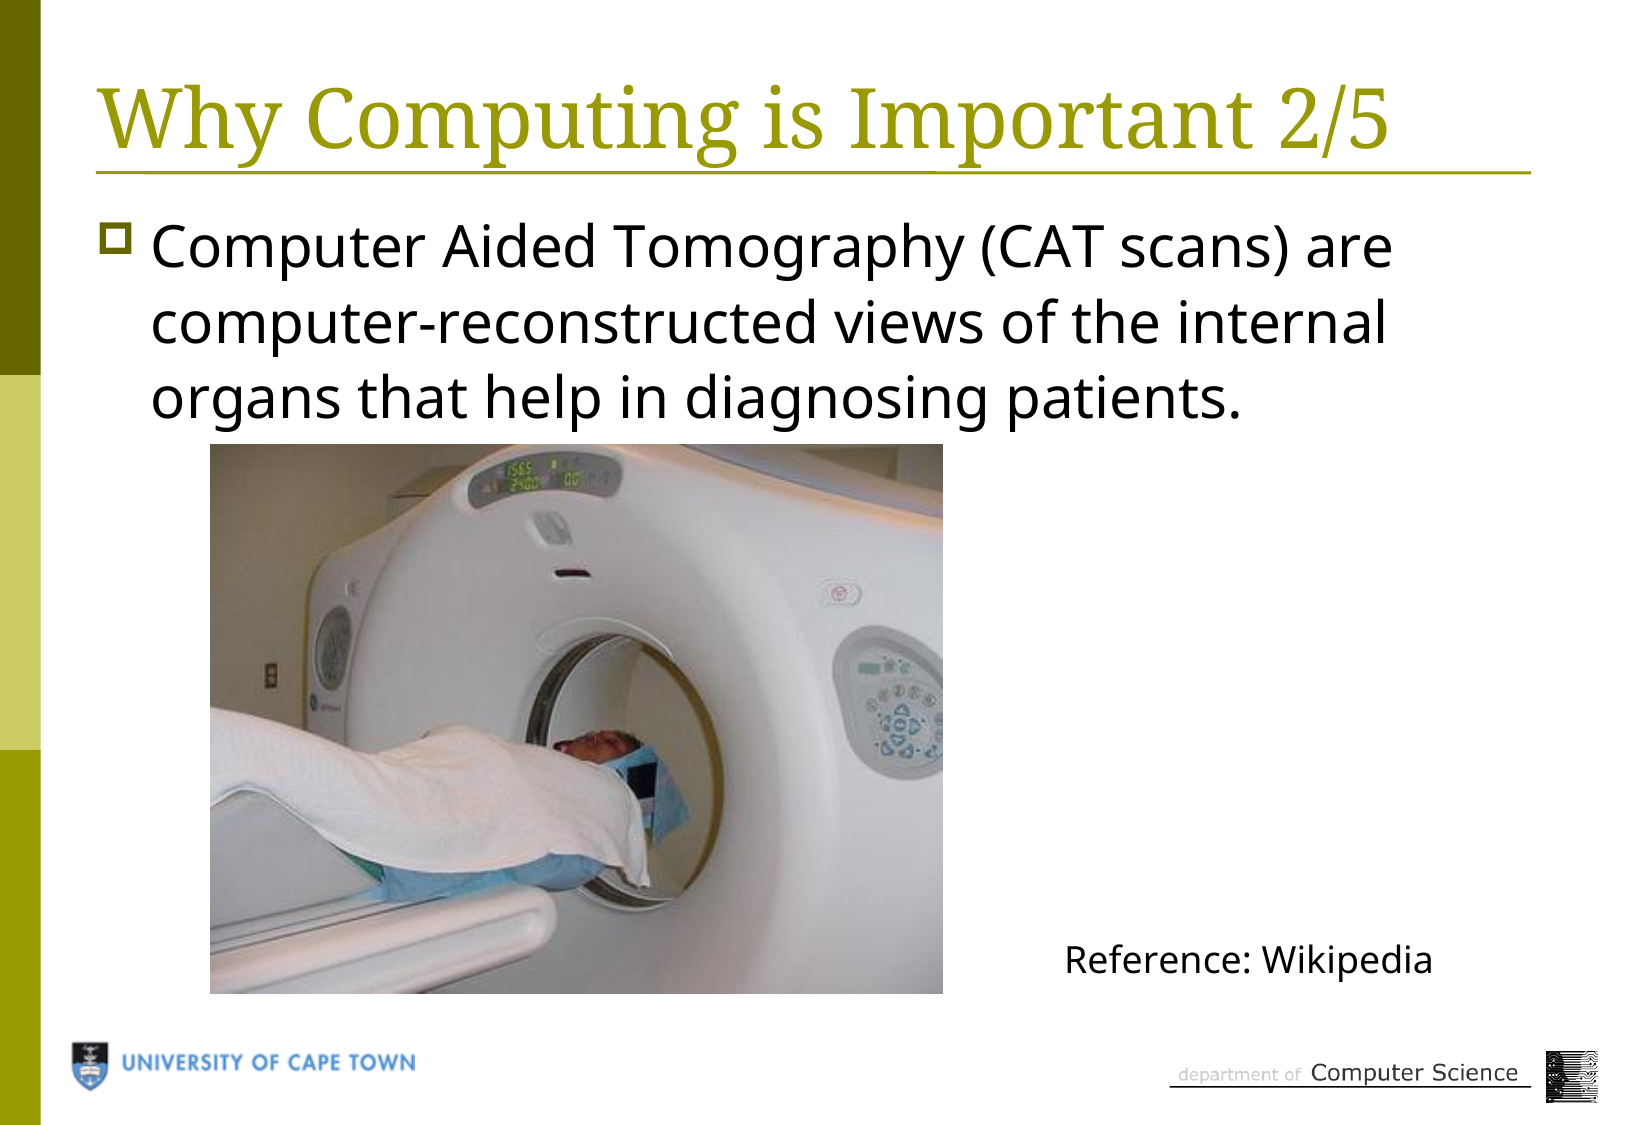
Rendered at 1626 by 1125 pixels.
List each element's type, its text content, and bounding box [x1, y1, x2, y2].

title Why Computing is Important 2/5 [81, 38, 1544, 173]
picture [210, 444, 943, 994]
picture [1546, 1051, 1598, 1103]
picture [1169, 1043, 1532, 1091]
text_box Reference: Wikipedia [1049, 928, 1450, 990]
list Computer Aided Tomography (CAT scans) are computer-reconstructed views of the internal organs that help in diagnosing patients. [81, 196, 1544, 1006]
picture [61, 1024, 415, 1103]
